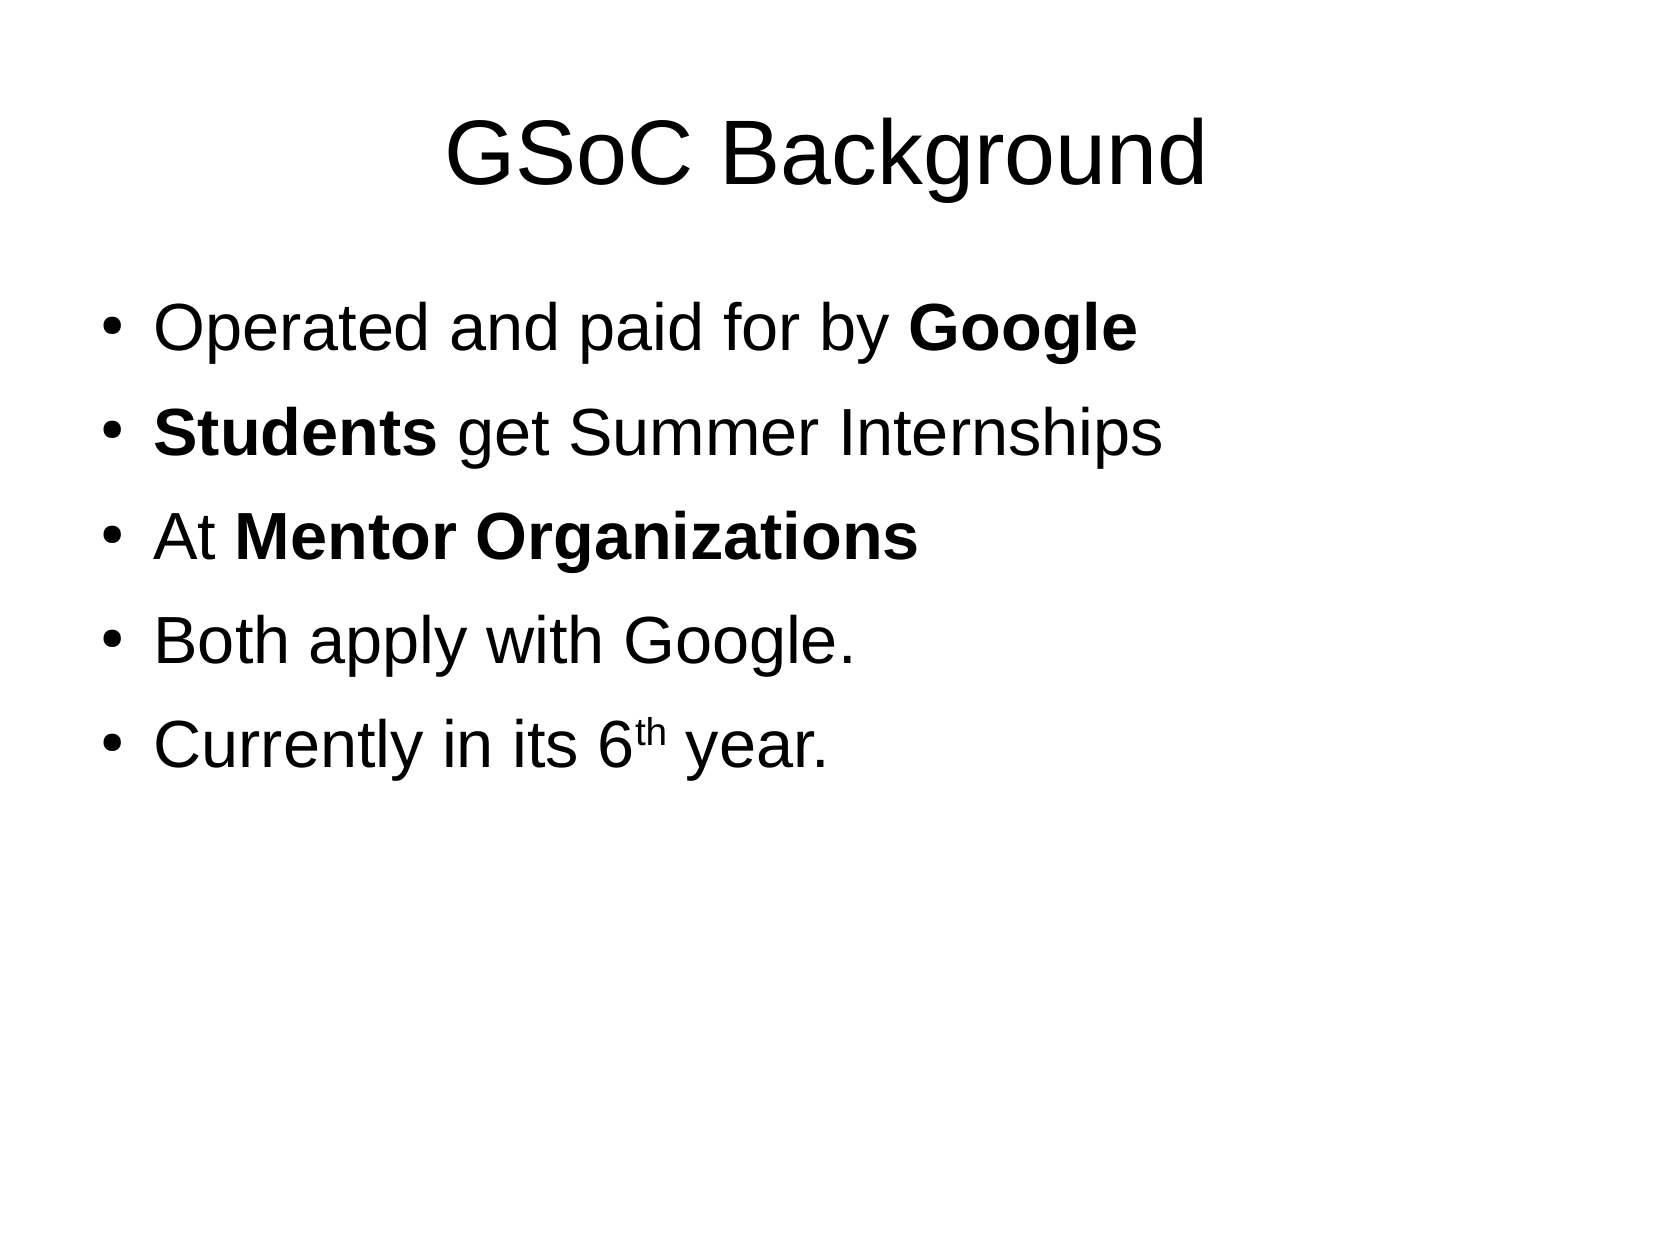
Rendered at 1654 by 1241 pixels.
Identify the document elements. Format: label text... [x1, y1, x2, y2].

title GSoC Background [82, 56, 1571, 250]
list Operated and paid for by Google Students get Summer Internships At Mentor Organizations Both apply with Google. Currently in its 6th year. [82, 290, 1571, 1094]
